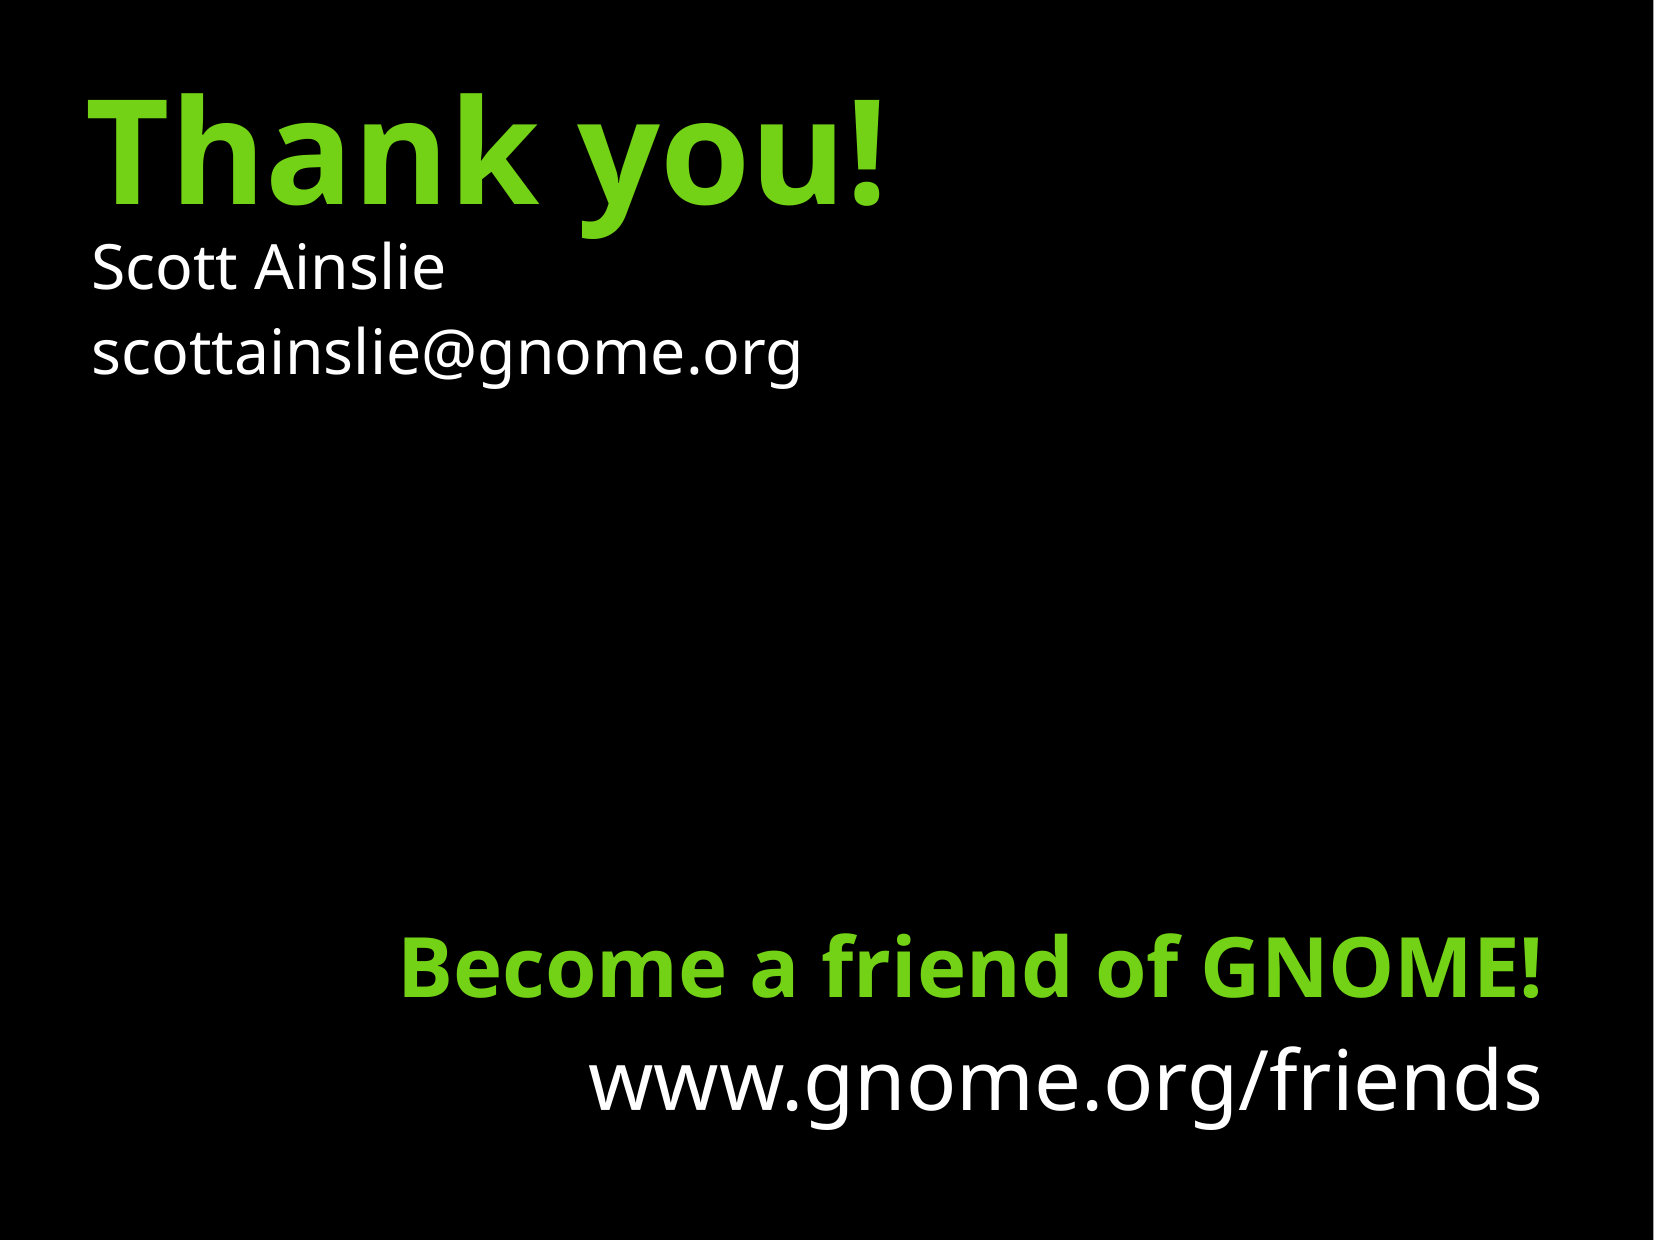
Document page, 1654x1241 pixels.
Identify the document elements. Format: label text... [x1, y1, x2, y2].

text_box Become a friend of GNOME! www.gnome.org/friends [291, 874, 1560, 1170]
text_box Scott Ainslie scottainslie@gnome.org [76, 224, 1199, 390]
text_box Thank you! [70, 53, 945, 243]
